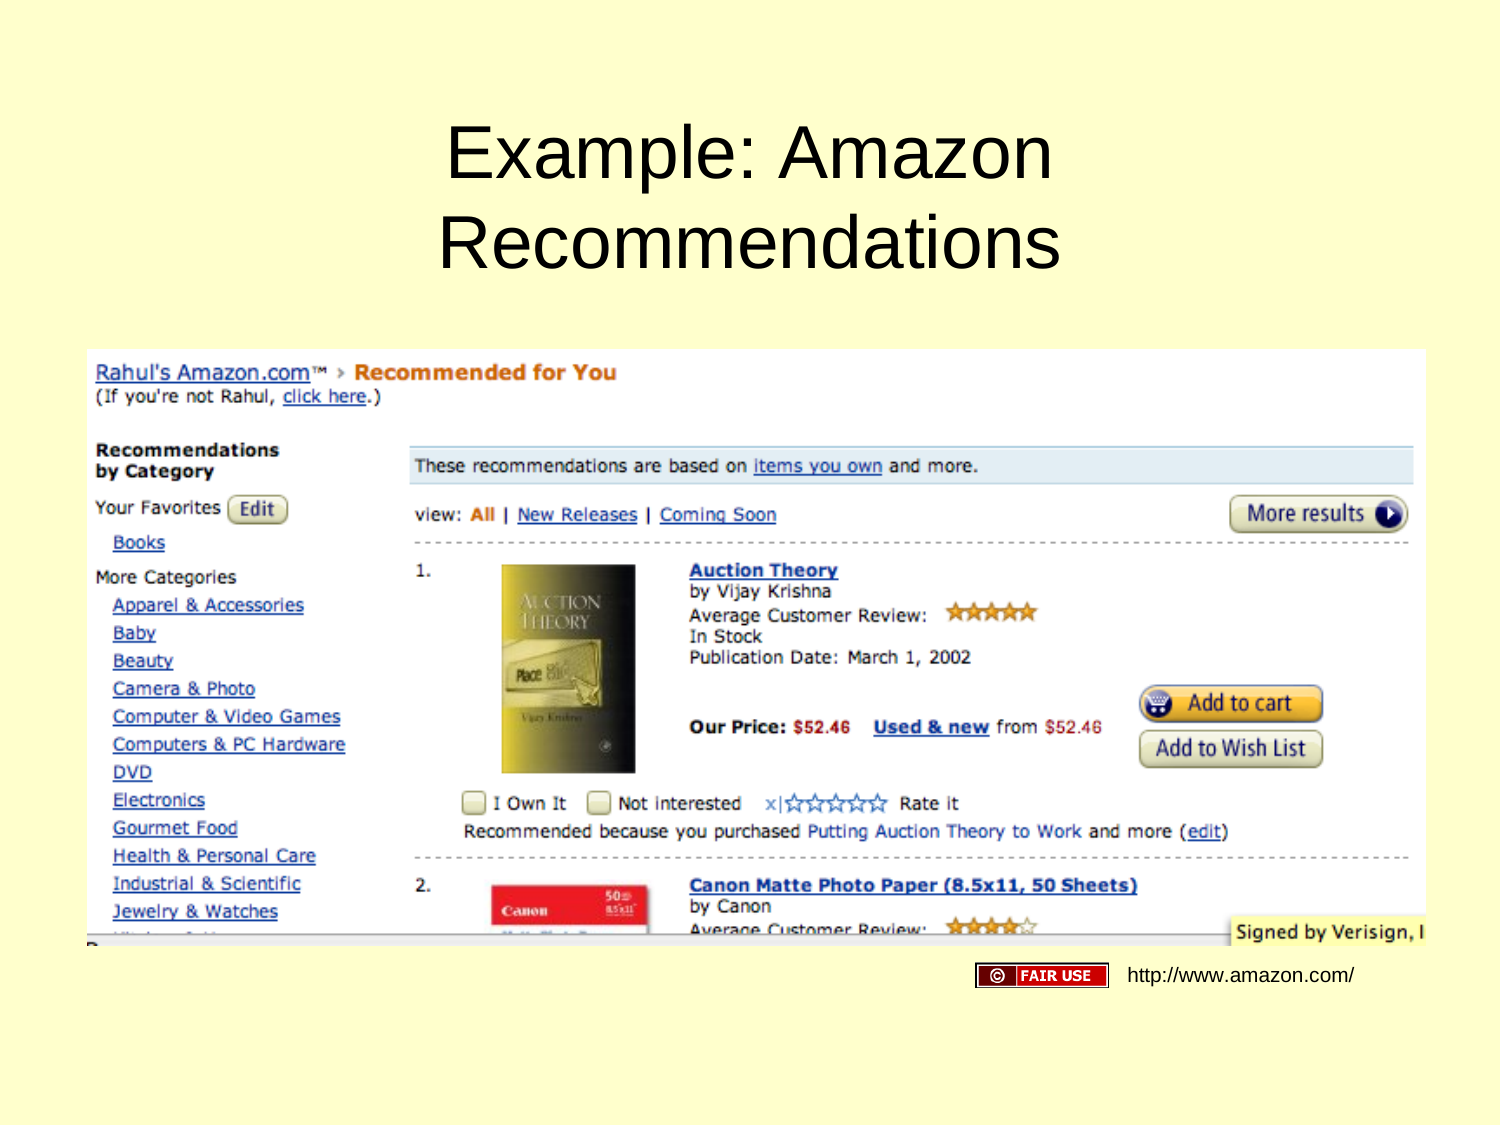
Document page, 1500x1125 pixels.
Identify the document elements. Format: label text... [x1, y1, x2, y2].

picture [975, 962, 1109, 988]
picture [87, 349, 1426, 946]
text_box http://www.amazon.com/ [1112, 954, 1436, 1005]
title Example: Amazon Recommendations [112, 96, 1388, 292]
